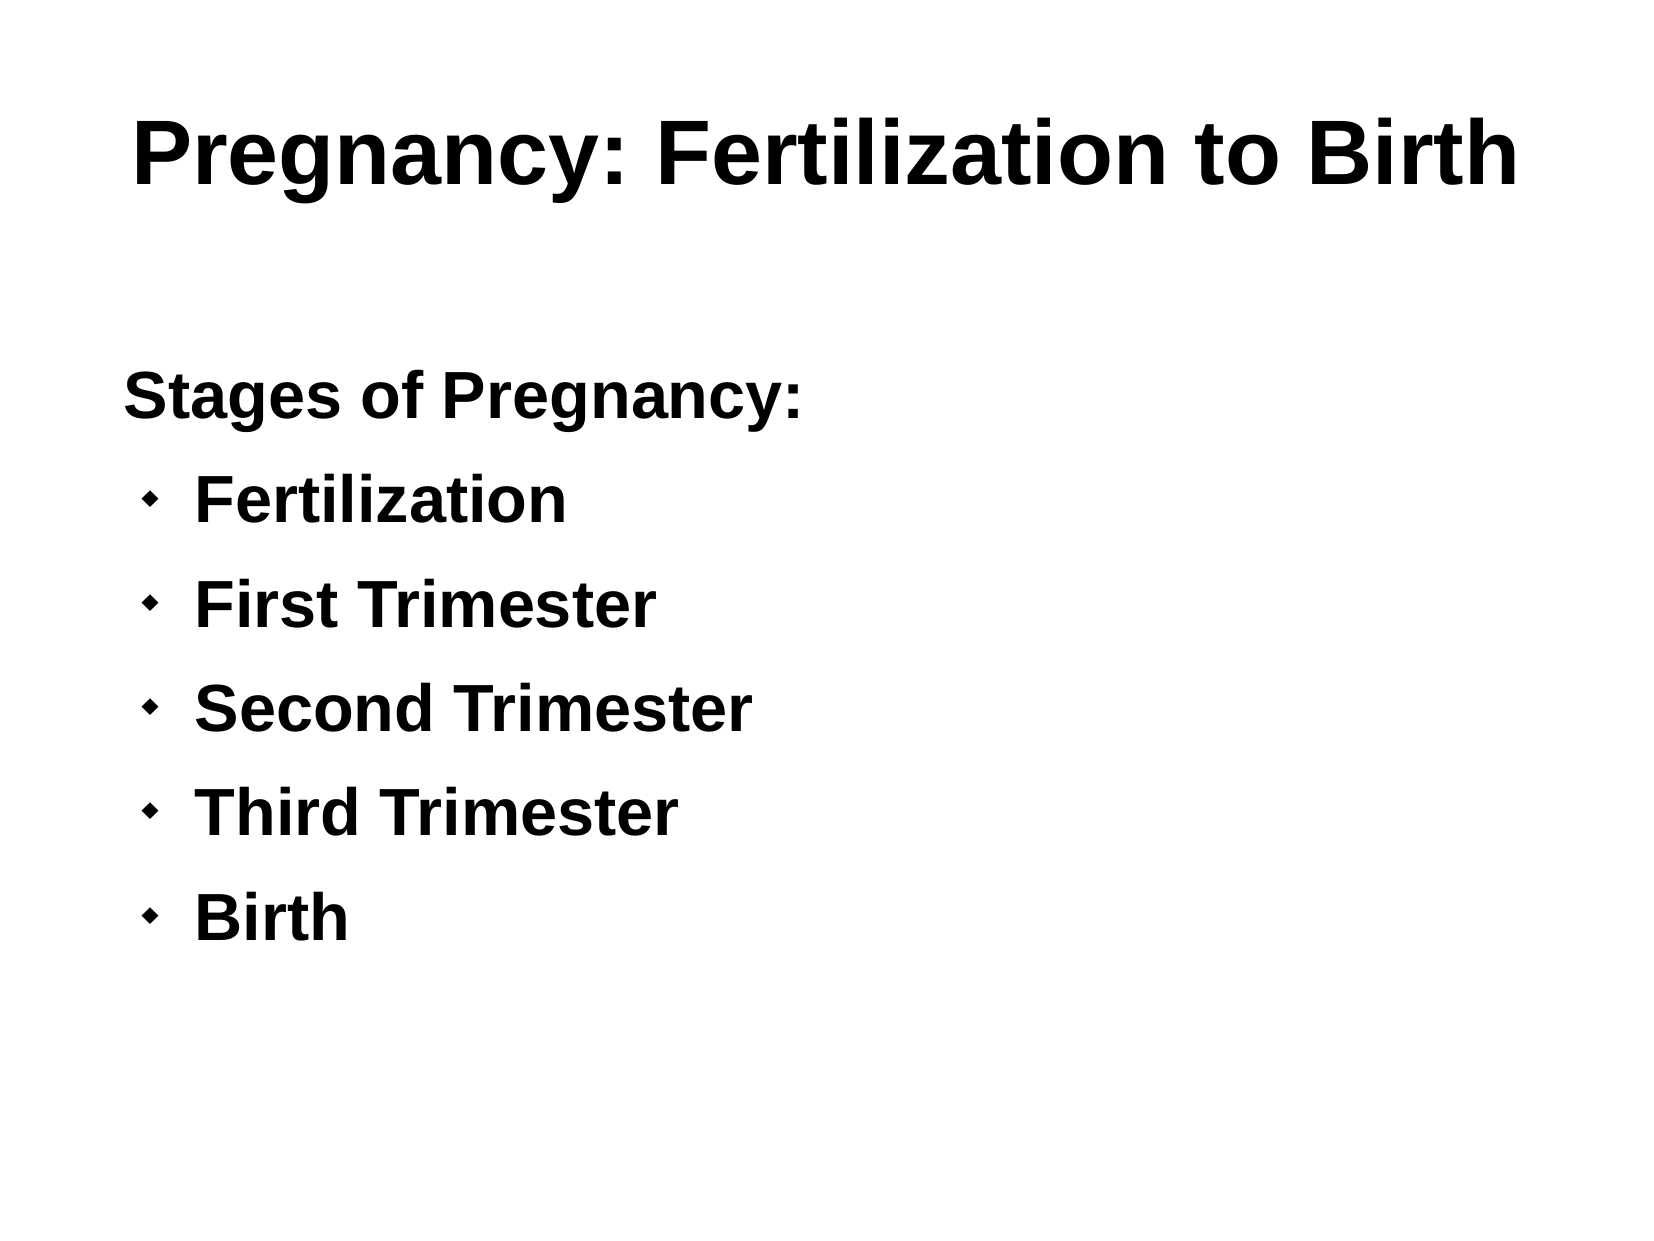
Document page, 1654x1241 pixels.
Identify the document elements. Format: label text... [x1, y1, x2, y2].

title Pregnancy: Fertilization to Birth [82, 49, 1571, 257]
list Stages of Pregnancy: Fertilization First Trimester Second Trimester Third Trimester Birth [124, 358, 1530, 1088]
